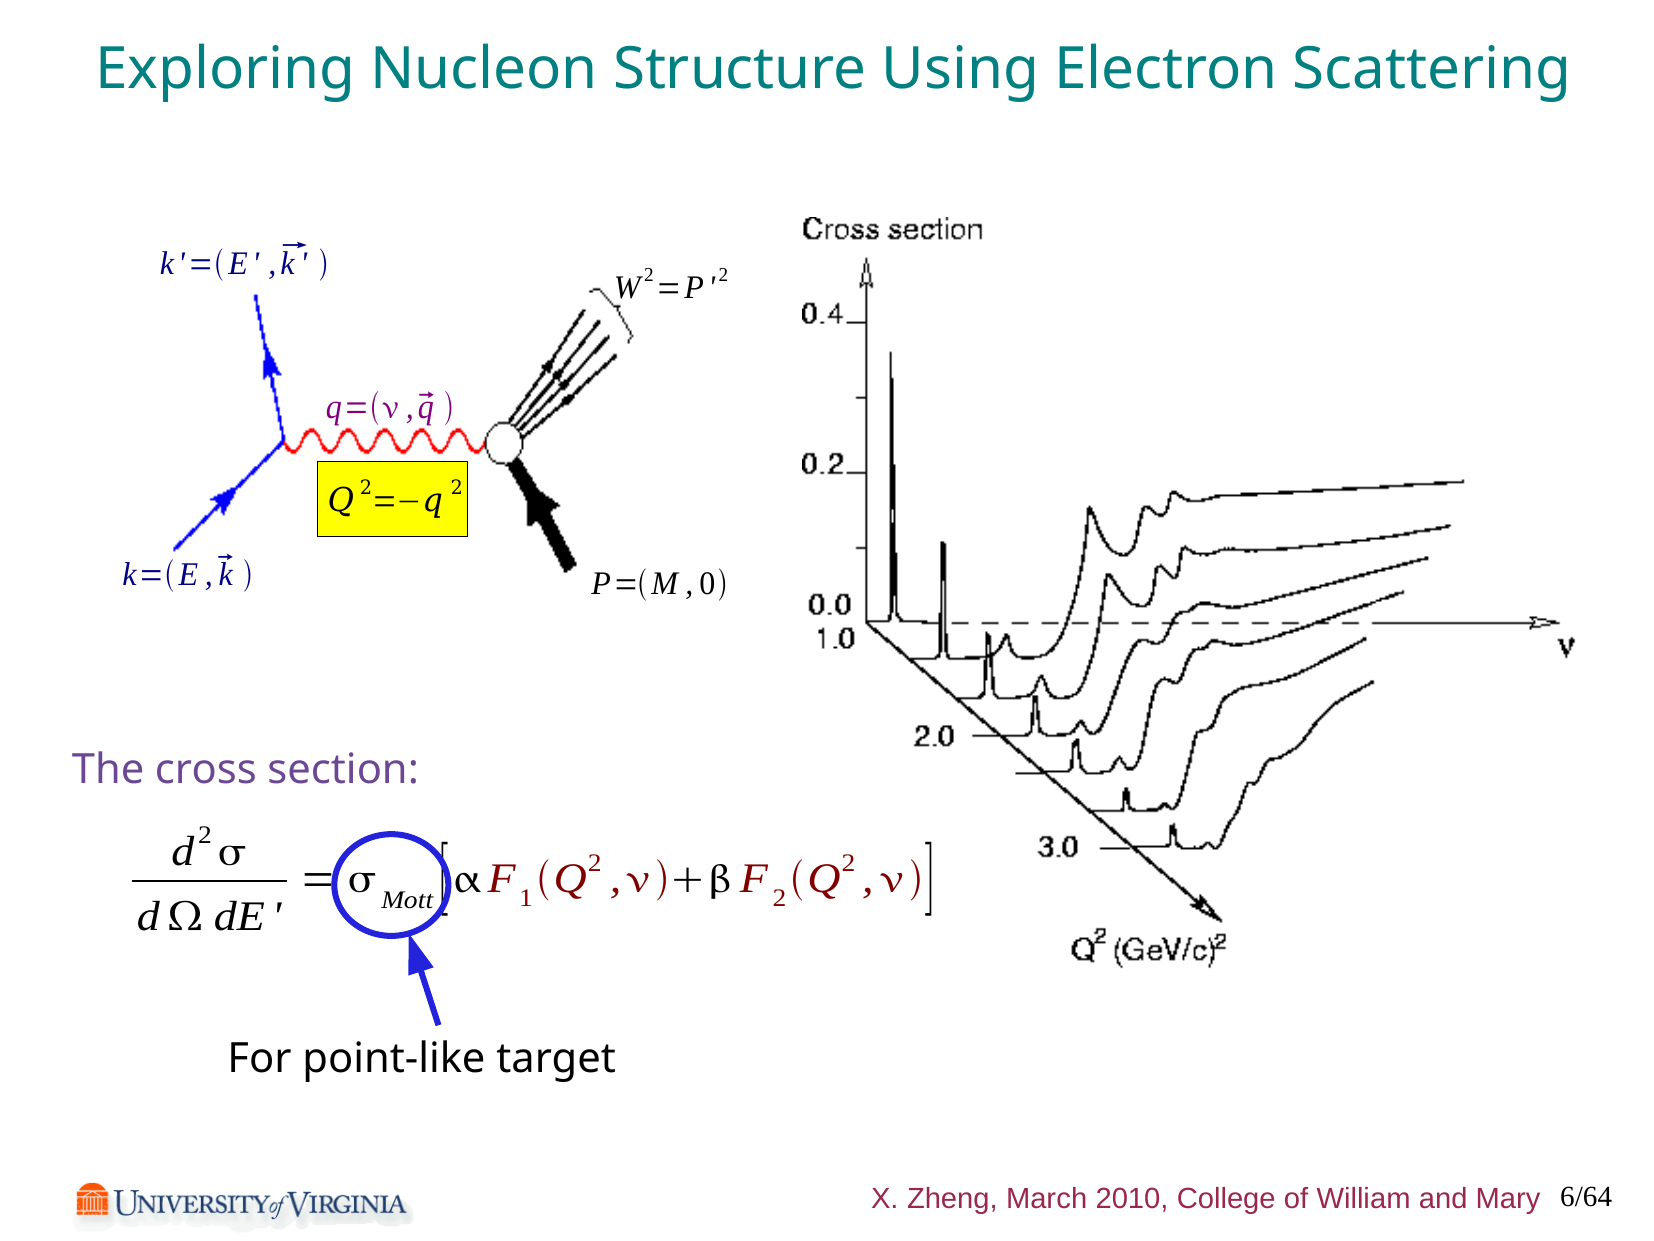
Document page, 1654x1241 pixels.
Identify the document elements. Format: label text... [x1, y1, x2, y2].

picture [802, 217, 1577, 970]
chart [317, 379, 462, 428]
chart [112, 548, 261, 595]
text_box [317, 461, 468, 537]
chart [319, 476, 470, 520]
picture [53, 1165, 427, 1241]
title Exploring Nucleon Structure Using Electron Scattering [25, 10, 1642, 123]
chart [605, 259, 736, 307]
chart [338, 838, 445, 932]
chart [124, 816, 941, 943]
picture [172, 274, 718, 624]
list For point-like target [209, 1028, 674, 1090]
chart [150, 236, 336, 284]
chart [581, 557, 735, 605]
list The cross section: [54, 738, 518, 816]
